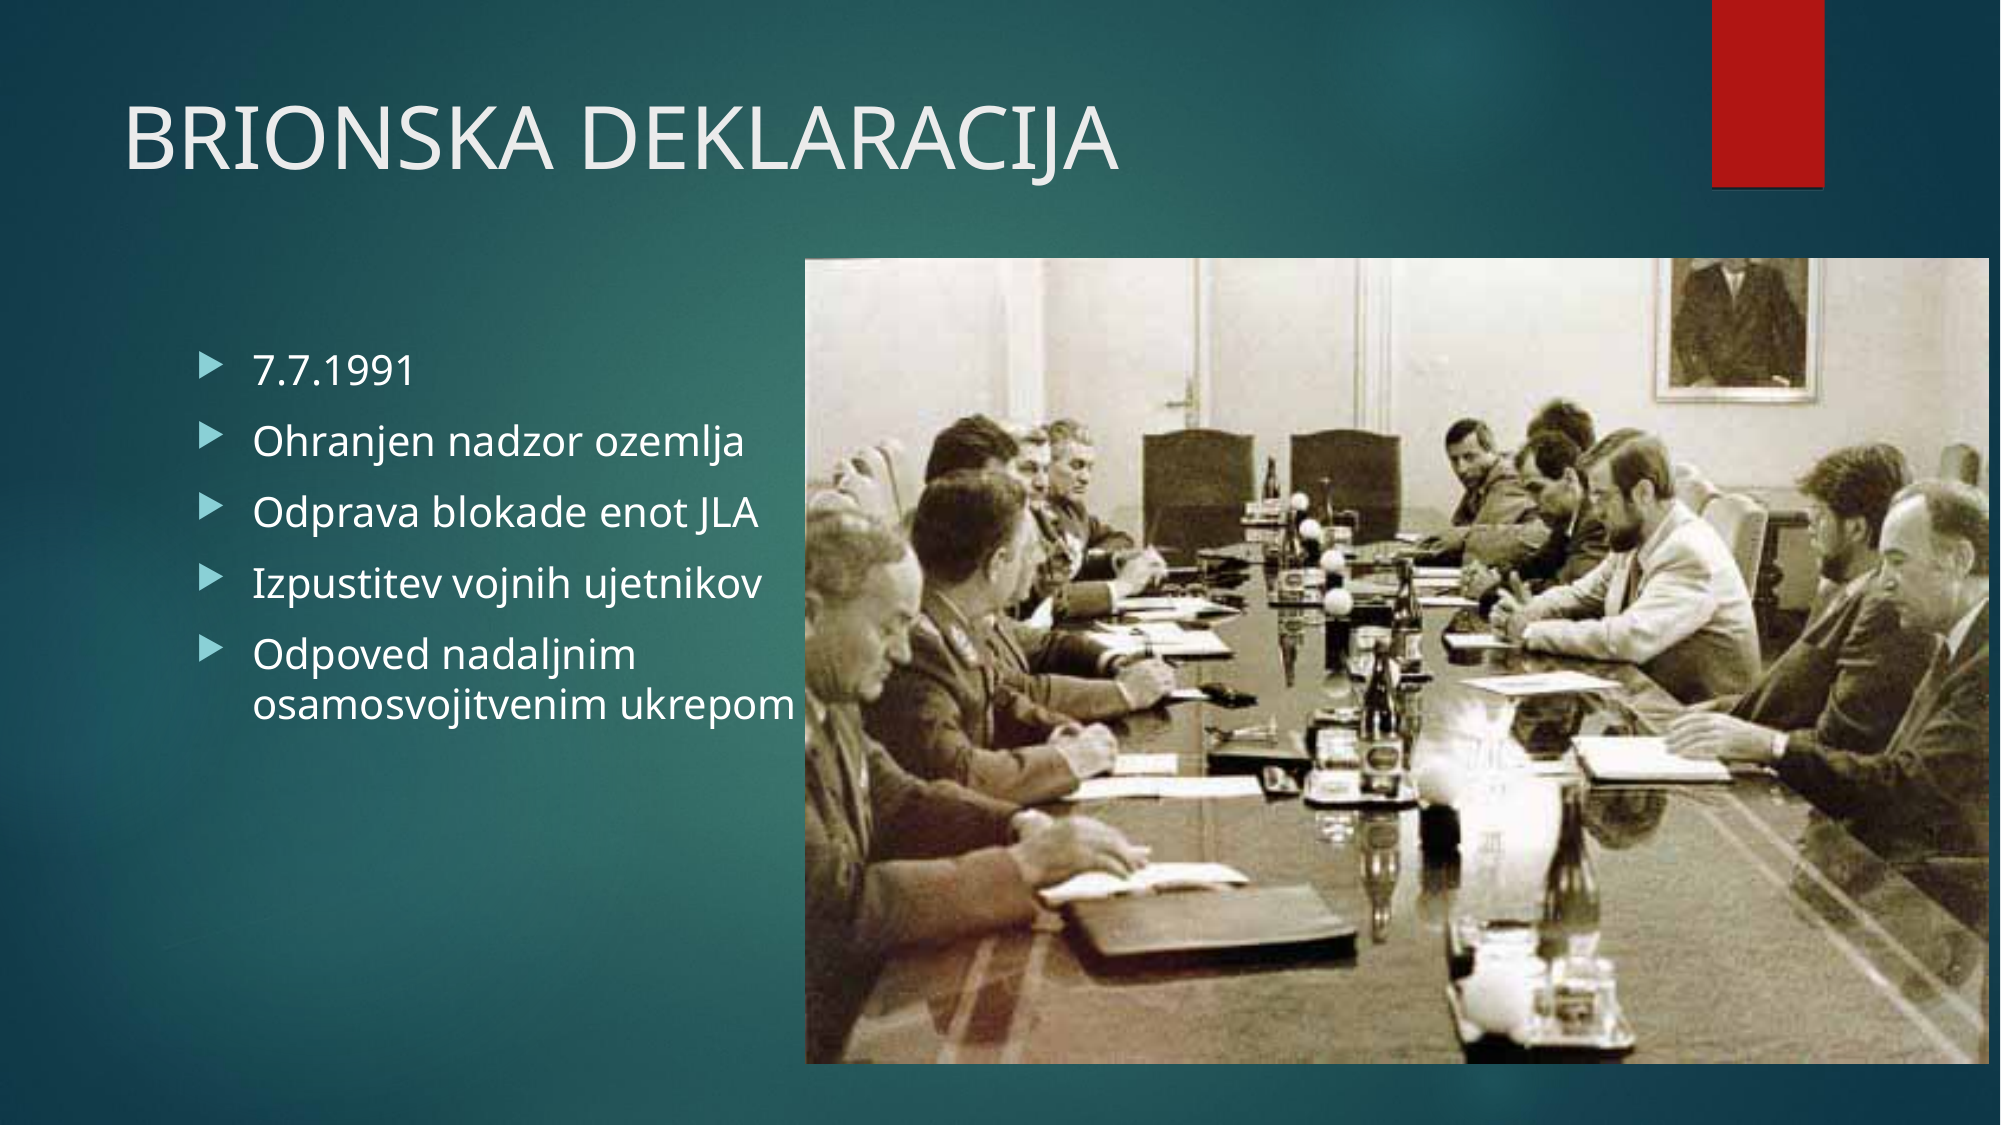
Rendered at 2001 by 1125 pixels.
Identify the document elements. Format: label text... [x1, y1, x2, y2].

list 7.7.1991 Ohranjen nadzor ozemlja Odprava blokade enot JLA Izpustitev vojnih ujetnikov Odpoved nadaljnim osamosvojitvenim ukrepom [181, 336, 805, 1025]
picture [0, 0, 2001, 1125]
title BRIONSKA DEKLARACIJA [106, 74, 1649, 304]
